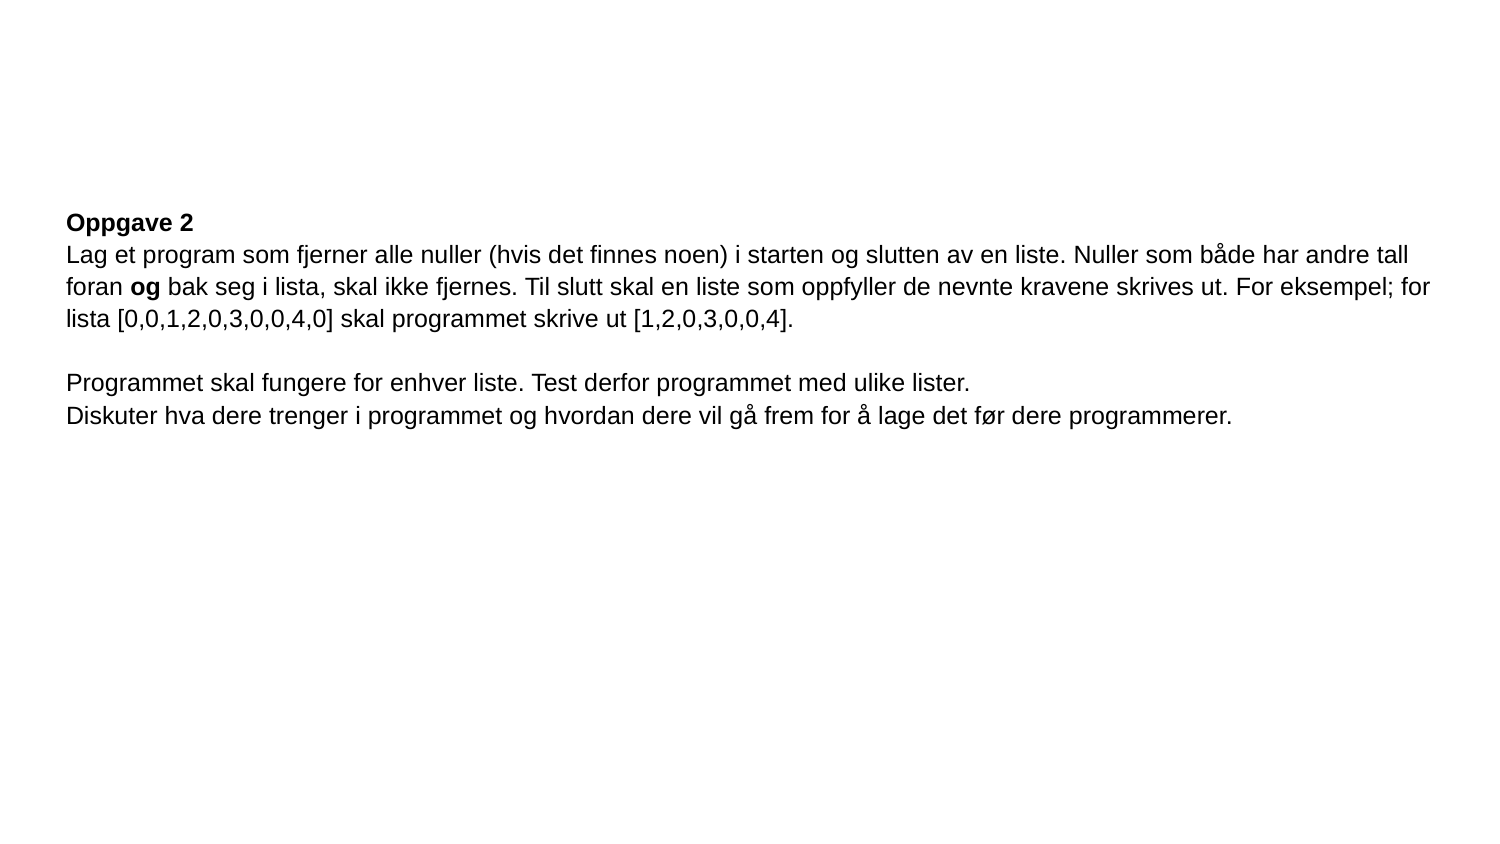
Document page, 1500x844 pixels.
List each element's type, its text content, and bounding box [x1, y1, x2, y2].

list Oppgave 2 Lag et program som fjerner alle nuller (hvis det finnes noen) i starten og slutten av en liste. Nuller som både har andre tall foran og bak seg i lista, skal ikke fjernes. Til slutt skal en liste som oppfyller de nevnte kravene skrives ut. For eksempel; for lista [0,0,1,2,0,3,0,0,4,0] skal programmet skrive ut [1,2,0,3,0,0,4]. Programmet skal fungere for enhver liste. Test derfor programmet med ulike lister. Diskuter hva dere trenger i programmet og hvordan dere vil gå frem for å lage det før dere programmerer. [51, 189, 1449, 750]
